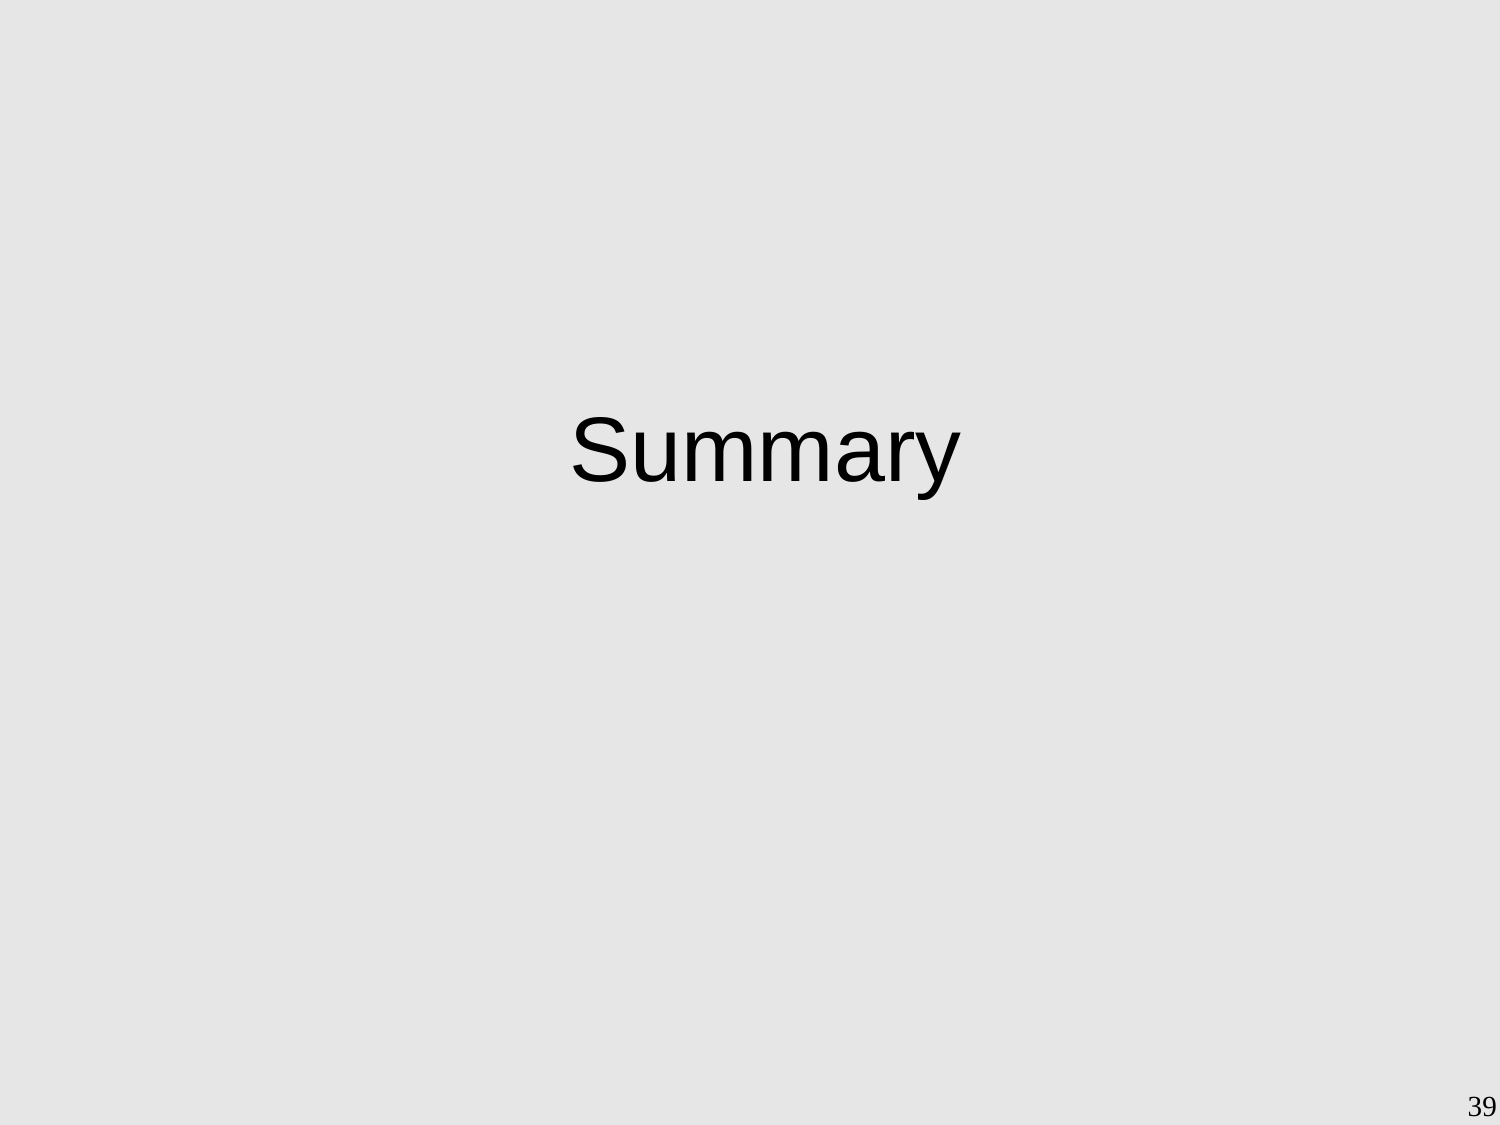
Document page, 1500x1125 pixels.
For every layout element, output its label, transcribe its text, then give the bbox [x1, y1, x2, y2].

text_box Summary [306, 391, 1225, 591]
